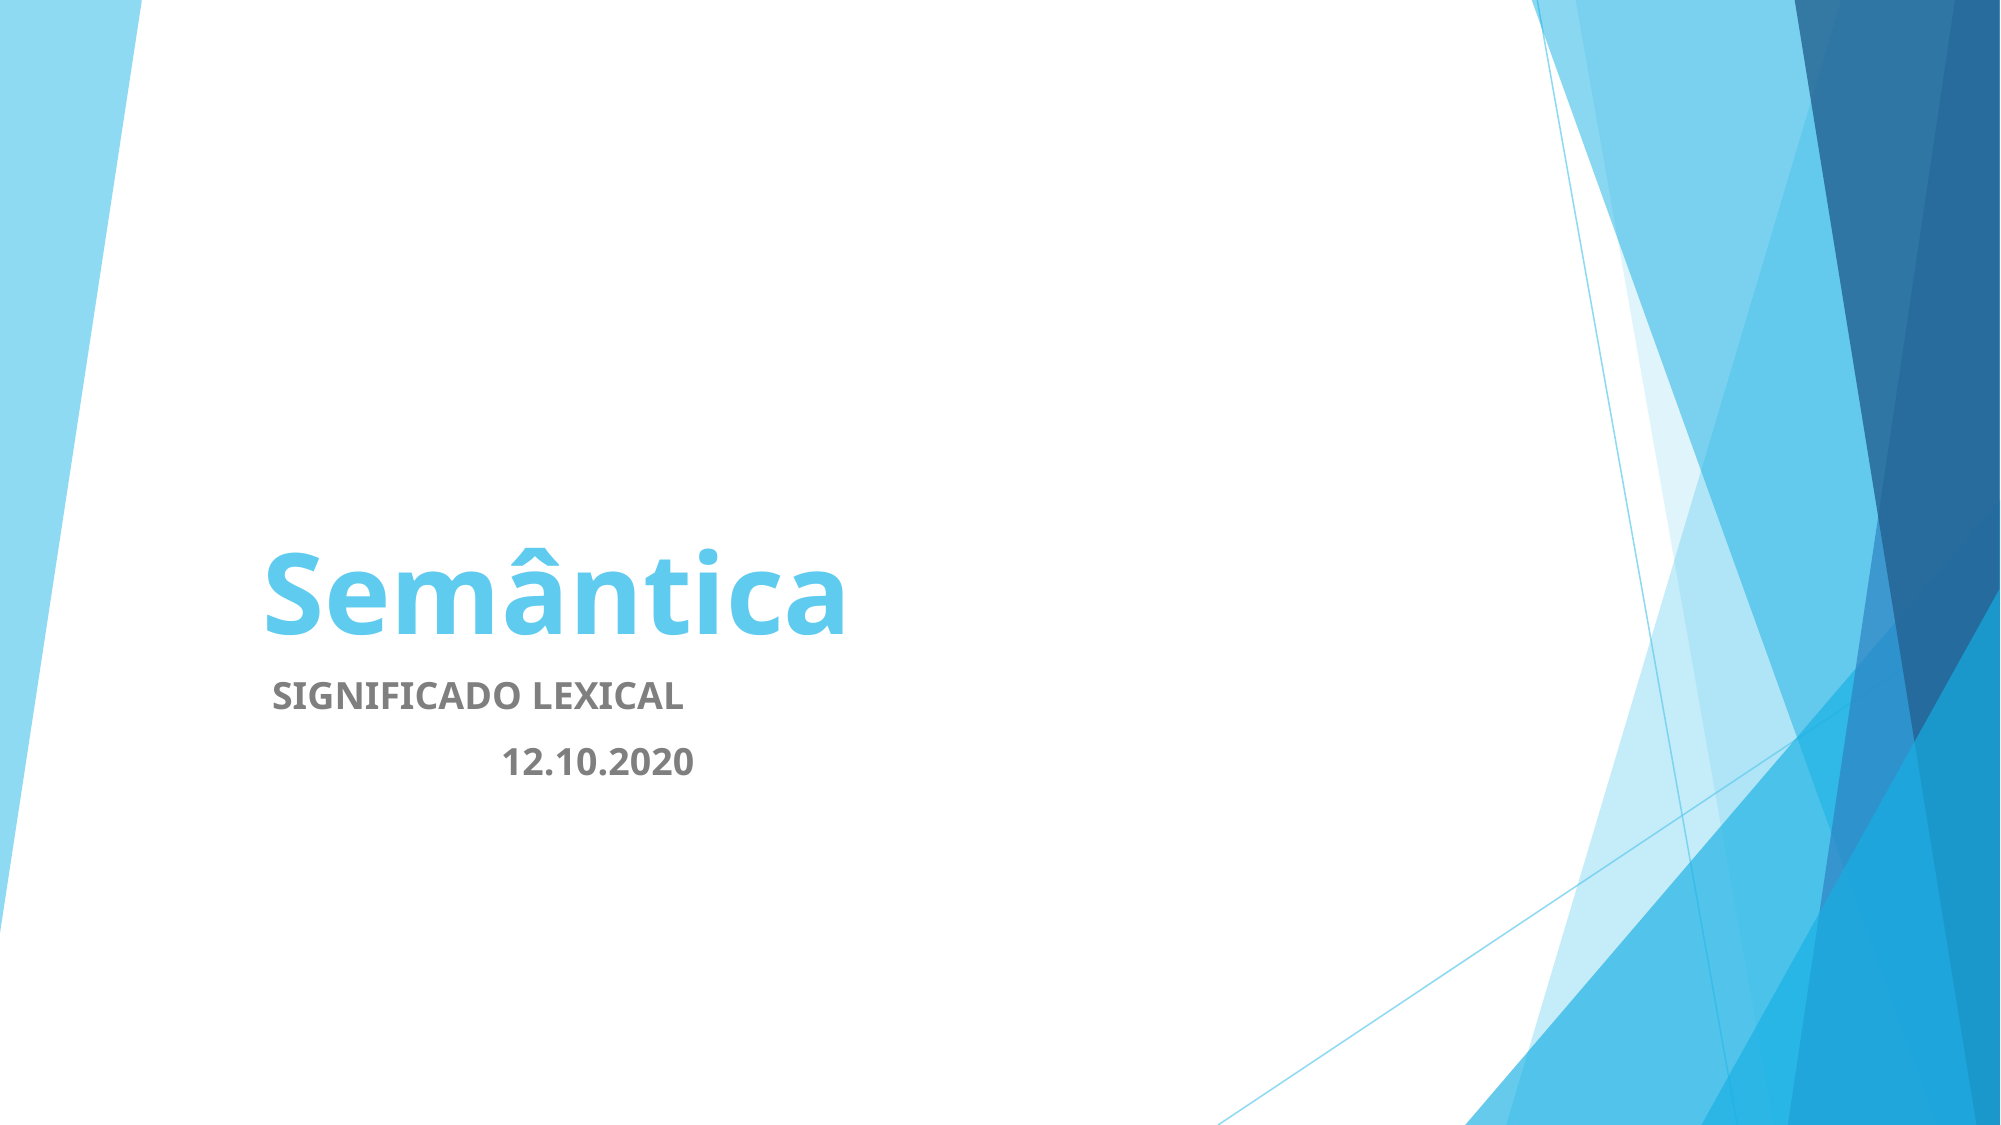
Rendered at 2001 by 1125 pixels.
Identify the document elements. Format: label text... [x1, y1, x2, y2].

subtitle SIGNIFICADO LEXICAL 12.10.2020 [247, 664, 1522, 845]
title Semântica [247, 394, 1522, 664]
